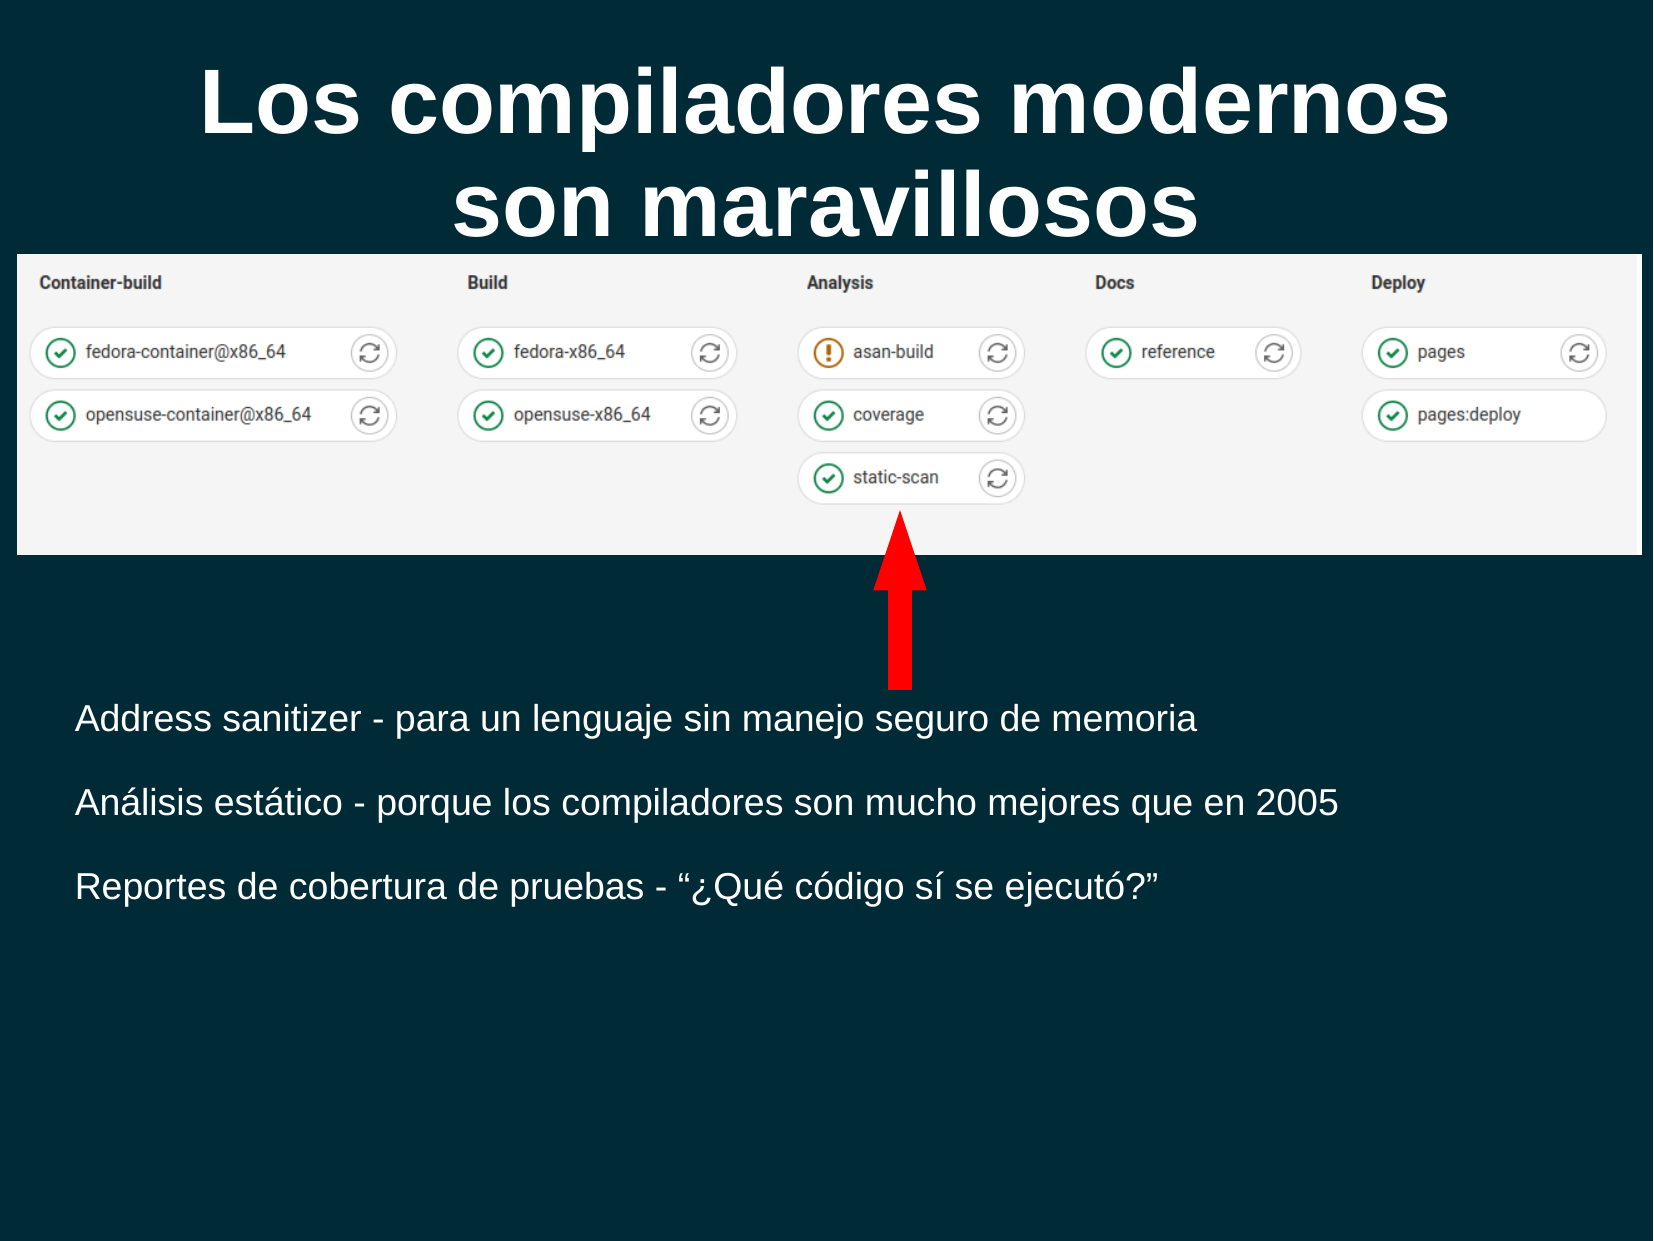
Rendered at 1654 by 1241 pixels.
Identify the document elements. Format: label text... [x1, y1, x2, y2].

text_box Address sanitizer - para un lenguaje sin manejo seguro de memoria Análisis estático - porque los compiladores son mucho mejores que en 2005 Reportes de cobertura de pruebas - “¿Qué código sí se ejecutó?” [60, 690, 1471, 915]
title Los compiladores modernos son maravillosos [82, 49, 1571, 254]
picture [18, 255, 1641, 554]
